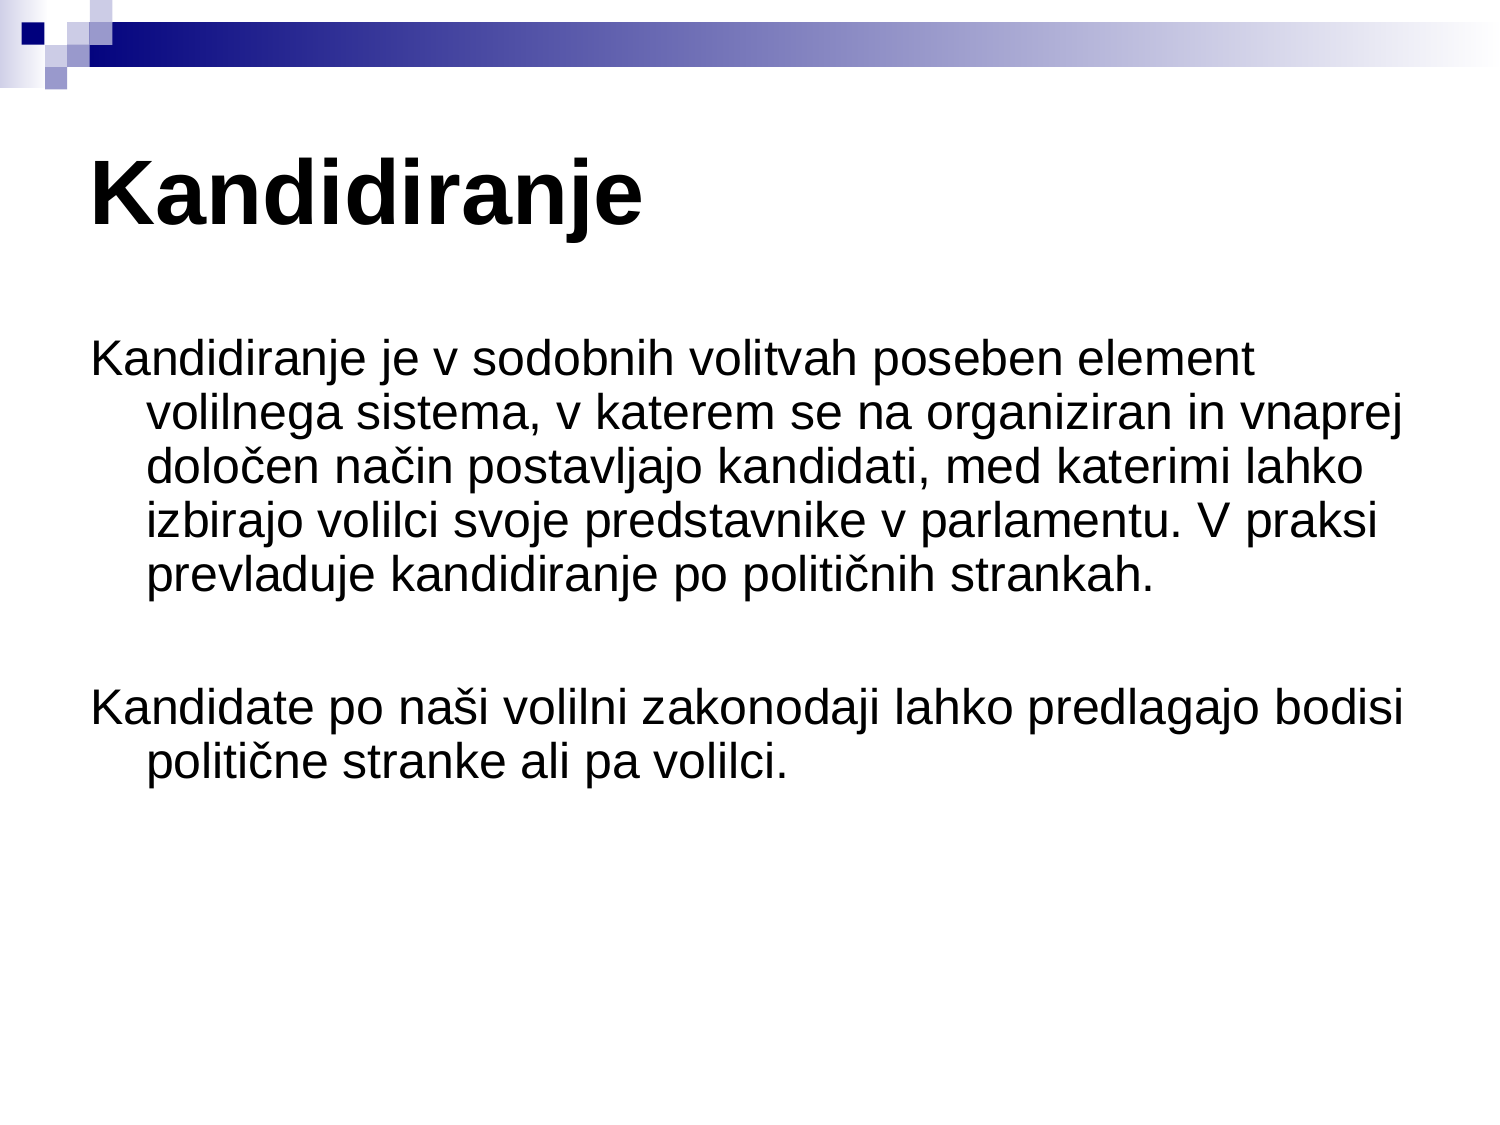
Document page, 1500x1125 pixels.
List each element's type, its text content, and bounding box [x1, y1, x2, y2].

list Kandidiranje je v sodobnih volitvah poseben element volilnega sistema, v katerem se na organiziran in vnaprej določen način postavljajo kandidati, med katerimi lahko izbirajo volilci svoje predstavnike v parlamentu. V praksi prevladuje kandidiranje po političnih strankah. Kandidate po naši volilni zakonodaji lahko predlagajo bodisi politične stranke ali pa volilci. [75, 324, 1425, 963]
title Kandidiranje [75, 75, 1425, 300]
